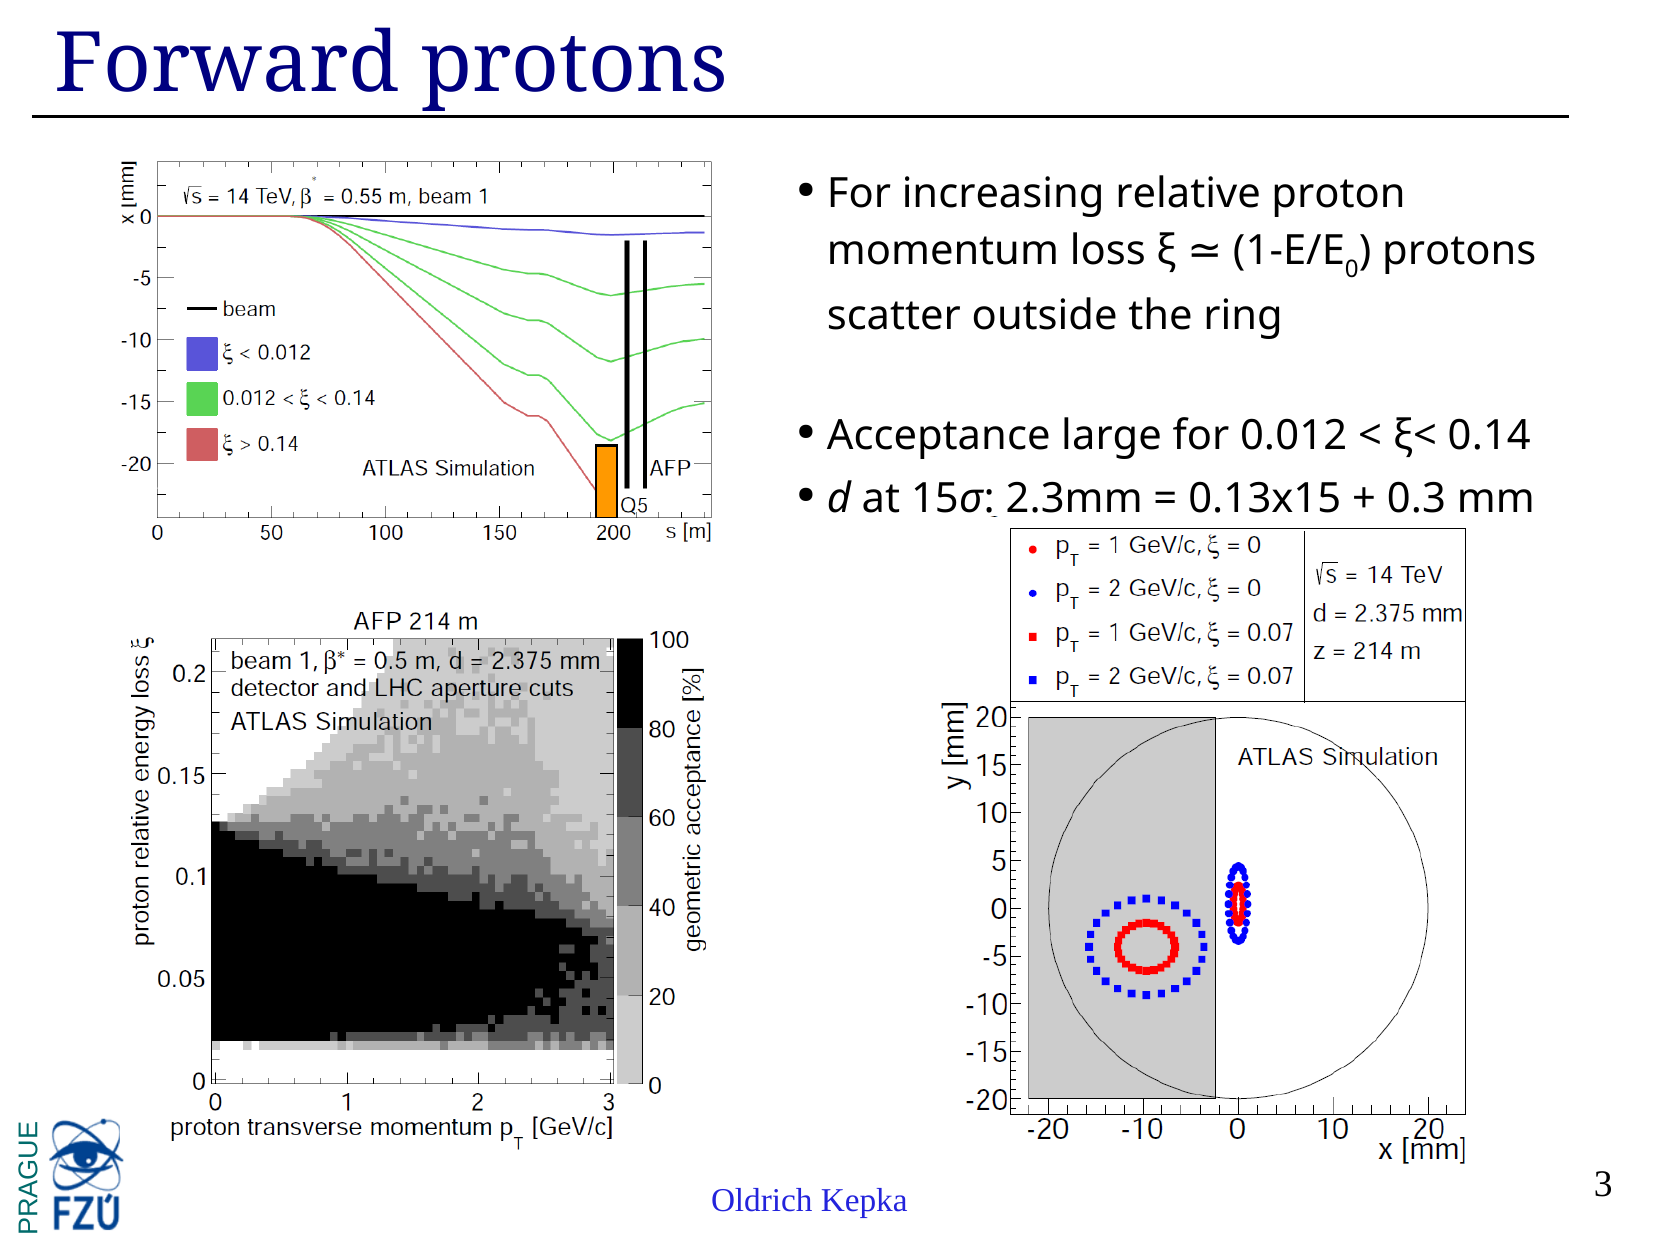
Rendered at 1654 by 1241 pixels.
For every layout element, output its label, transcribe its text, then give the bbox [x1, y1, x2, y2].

title Forward protons [54, 0, 1561, 119]
list For increasing relative proton momentum loss ξ ≃ (1-E/E0) protons scatter outside the ring Acceptance large for 0.012 < ξ< 0.14 d at 15σ: 2.3mm = 0.13x15 + 0.3 mm [796, 162, 1552, 1049]
picture [0, 0, 1654, 1241]
